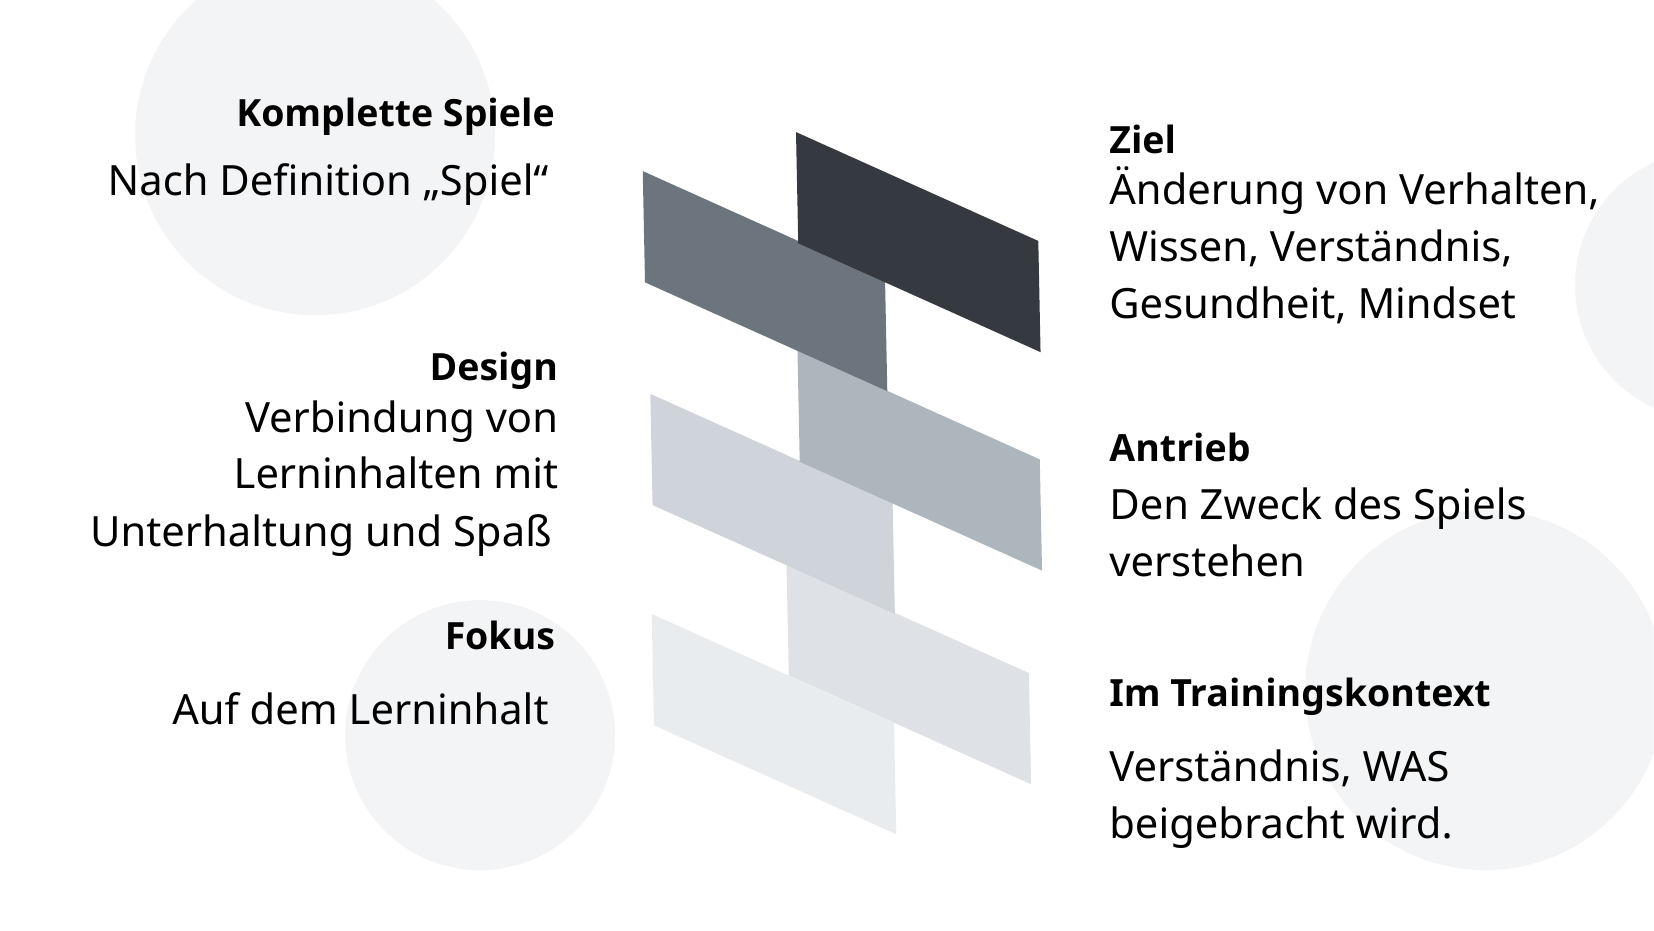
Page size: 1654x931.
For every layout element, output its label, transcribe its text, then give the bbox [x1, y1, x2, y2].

text_box Ziel [1094, 105, 1425, 172]
text_box Komplette Spiele [88, 78, 571, 196]
text_box Änderung von Verhalten, Wissen, Verständnis, Gesundheit, Mindset [1094, 152, 1650, 339]
text_box Den Zweck des Spiels verstehen [1094, 466, 1650, 596]
text_box Verständnis, WAS beigebracht wird. [1094, 729, 1650, 859]
text_box Auf dem Lerninhalt [15, 672, 571, 796]
text_box Nach Definition „Spiel“ [15, 142, 571, 266]
text_box Verbindung von Lerninhalten mit Unterhaltung und Spaß [18, 379, 574, 566]
text_box Design [243, 333, 574, 400]
text_box Antrieb [1094, 414, 1425, 481]
text_box Fokus [240, 602, 571, 668]
text_box Im Trainingskontext [1094, 659, 1625, 730]
